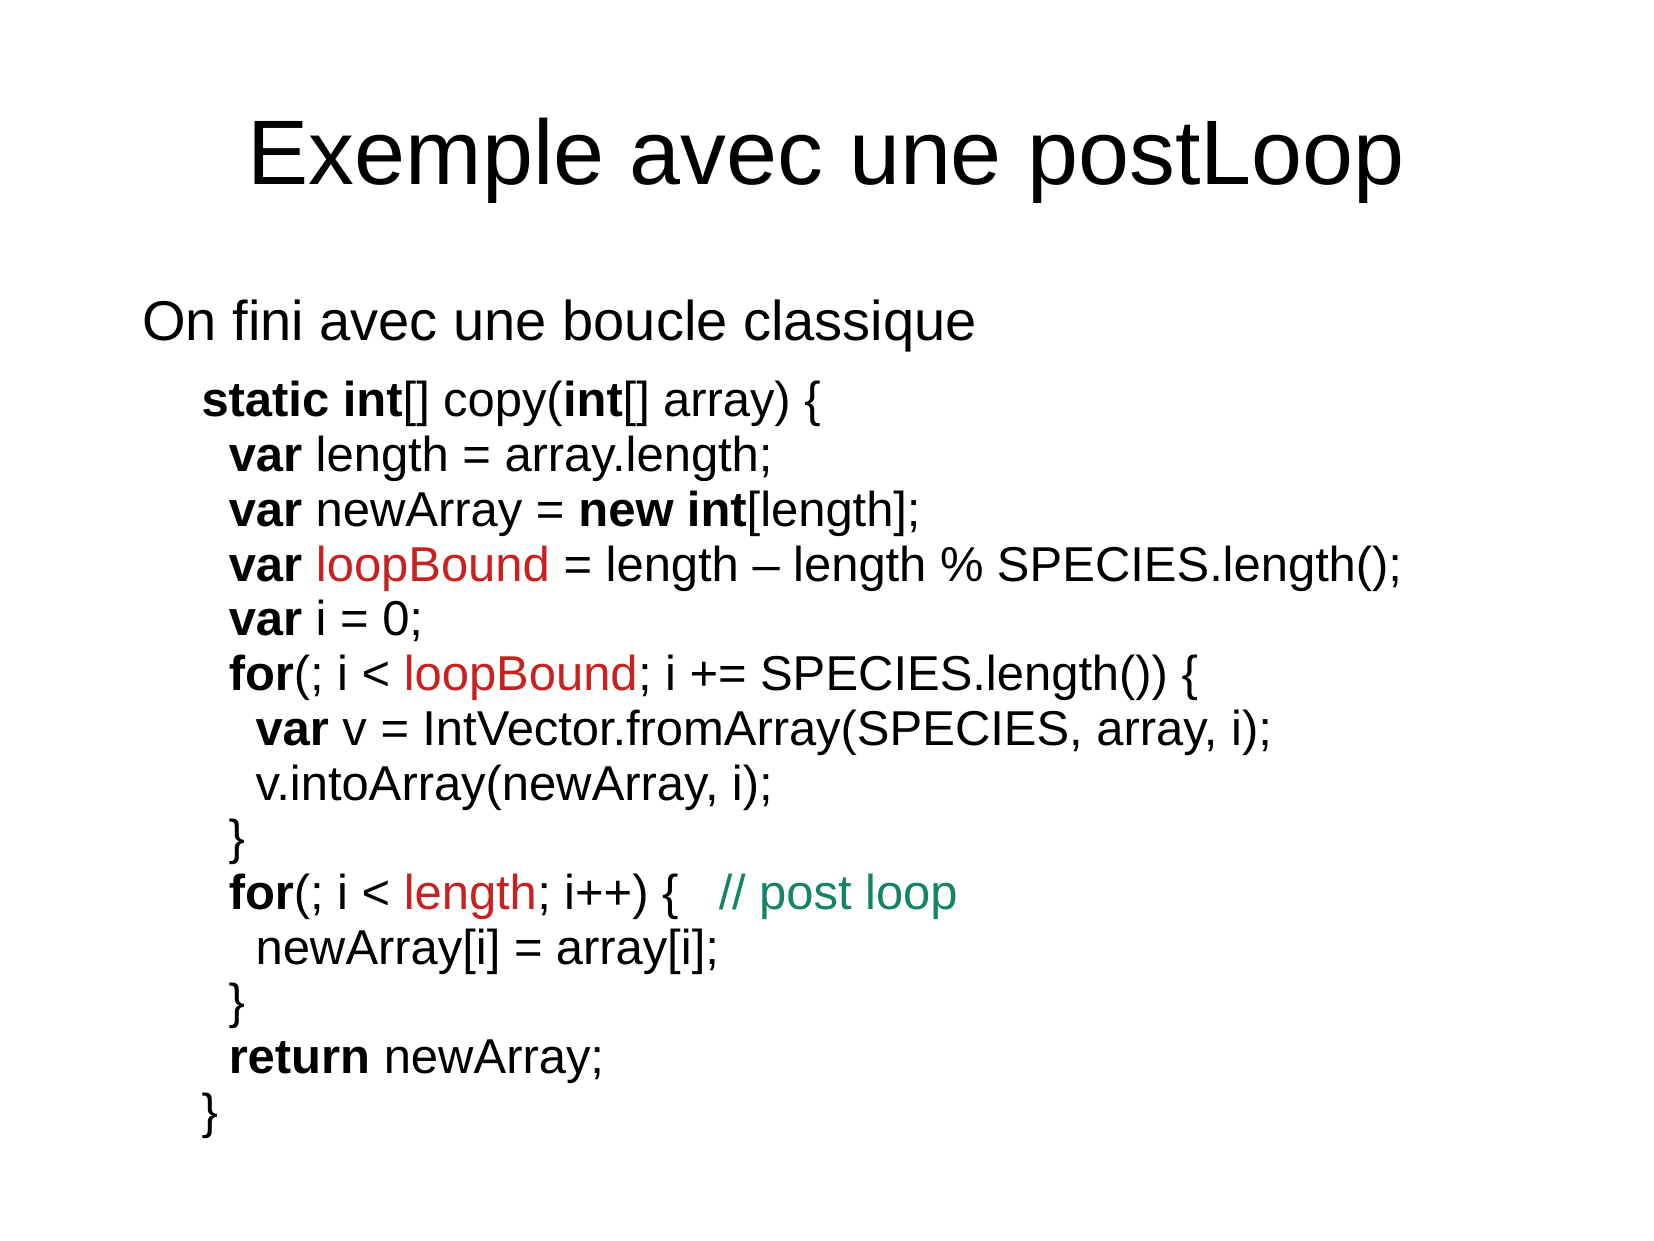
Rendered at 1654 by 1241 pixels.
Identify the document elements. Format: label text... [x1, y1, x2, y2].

title Exemple avec une postLoop [82, 49, 1571, 257]
list On fini avec une boucle classique static int[] copy(int[] array) { var length = array.length; var newArray = new int[length]; var loopBound = length – length % SPECIES.length(); var i = 0; for(; i < loopBound; i += SPECIES.length()) { var v = IntVector.fromArray(SPECIES, array, i); v.intoArray(newArray, i); } for(; i < length; i++) { // post loop newArray[i] = array[i]; } return newArray; } [82, 290, 1571, 1141]
